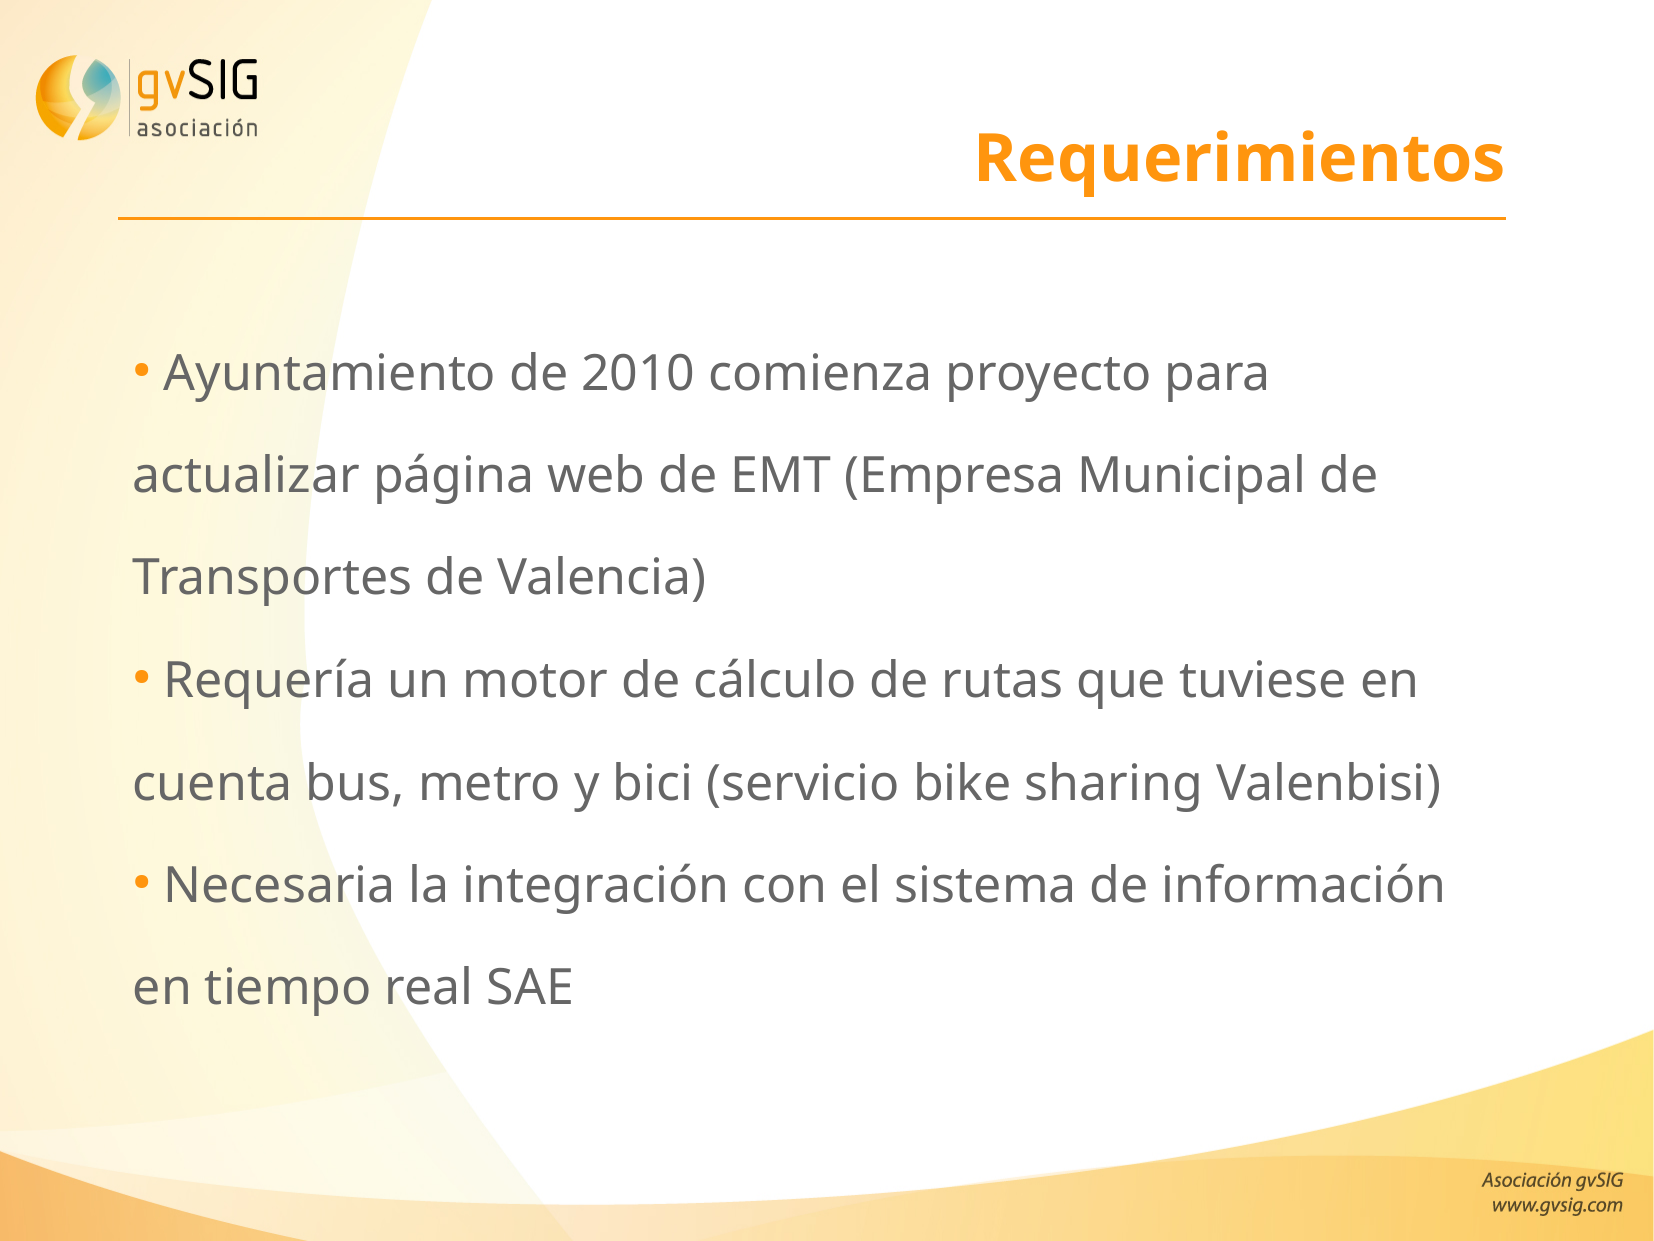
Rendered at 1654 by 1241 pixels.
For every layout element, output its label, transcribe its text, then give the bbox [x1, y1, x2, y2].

title Requerimientos [118, 106, 1506, 205]
text_box Ayuntamiento de 2010 comienza proyecto para actualizar página web de EMT (Empresa Municipal de Transportes de Valencia) Requería un motor de cálculo de rutas que tuviese en cuenta bus, metro y bici (servicio bike sharing Valenbisi) Necesaria la integración con el sistema de información en tiempo real SAE [118, 295, 1477, 980]
picture [0, 0, 1654, 1241]
